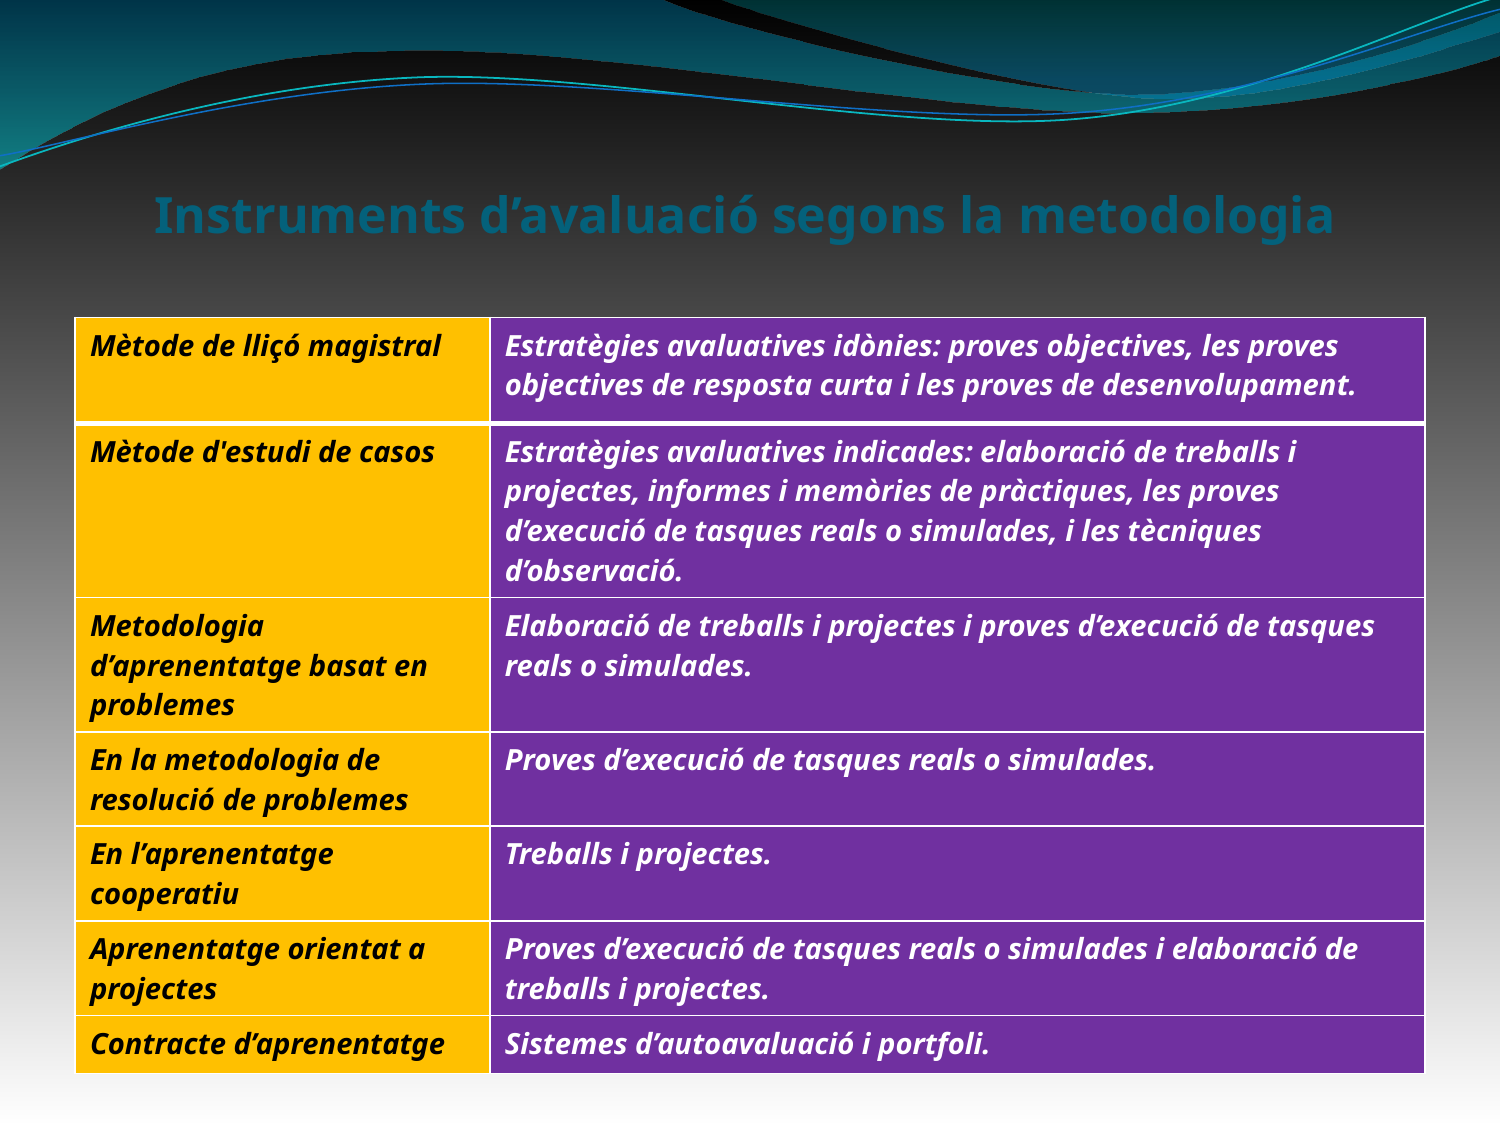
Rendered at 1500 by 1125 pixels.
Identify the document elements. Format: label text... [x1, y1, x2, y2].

table_cell Contracte d’aprenentatge [76, 1016, 489, 1073]
table_cell En l’aprenentatge cooperatiu [76, 827, 489, 920]
table_cell Estratègies avaluatives indicades: elaboració de treballs i projectes, informes i memòries de pràctiques, les proves d’execució de tasques reals o simulades, i les tècniques d’observació. [491, 426, 1424, 597]
table_cell Proves d’execució de tasques reals o simulades. [491, 733, 1424, 825]
table_cell En la metodologia de resolució de problemes [76, 733, 489, 825]
table_cell Elaboració de treballs i projectes i proves d’execució de tasques reals o simulades. [491, 598, 1424, 731]
table_cell Mètode d'estudi de casos [76, 426, 489, 597]
table_cell Metodologia d’aprenentatge basat en problemes [76, 598, 489, 731]
table_cell Treballs i projectes. [491, 827, 1424, 920]
table_cell Proves d’execució de tasques reals o simulades i elaboració de treballs i projectes. [491, 922, 1424, 1015]
table_cell Aprenentatge orientat a projectes [76, 922, 489, 1015]
table_header Estratègies avaluatives idònies: proves objectives, les proves objectives de resposta curta i les proves de desenvolupament. [491, 318, 1424, 421]
table_cell Sistemes d’autoavaluació i portfoli. [491, 1016, 1424, 1073]
title Instruments d’avaluació segons la metodologia [76, 125, 1427, 244]
table_header Mètode de lliçó magistral [76, 318, 489, 421]
